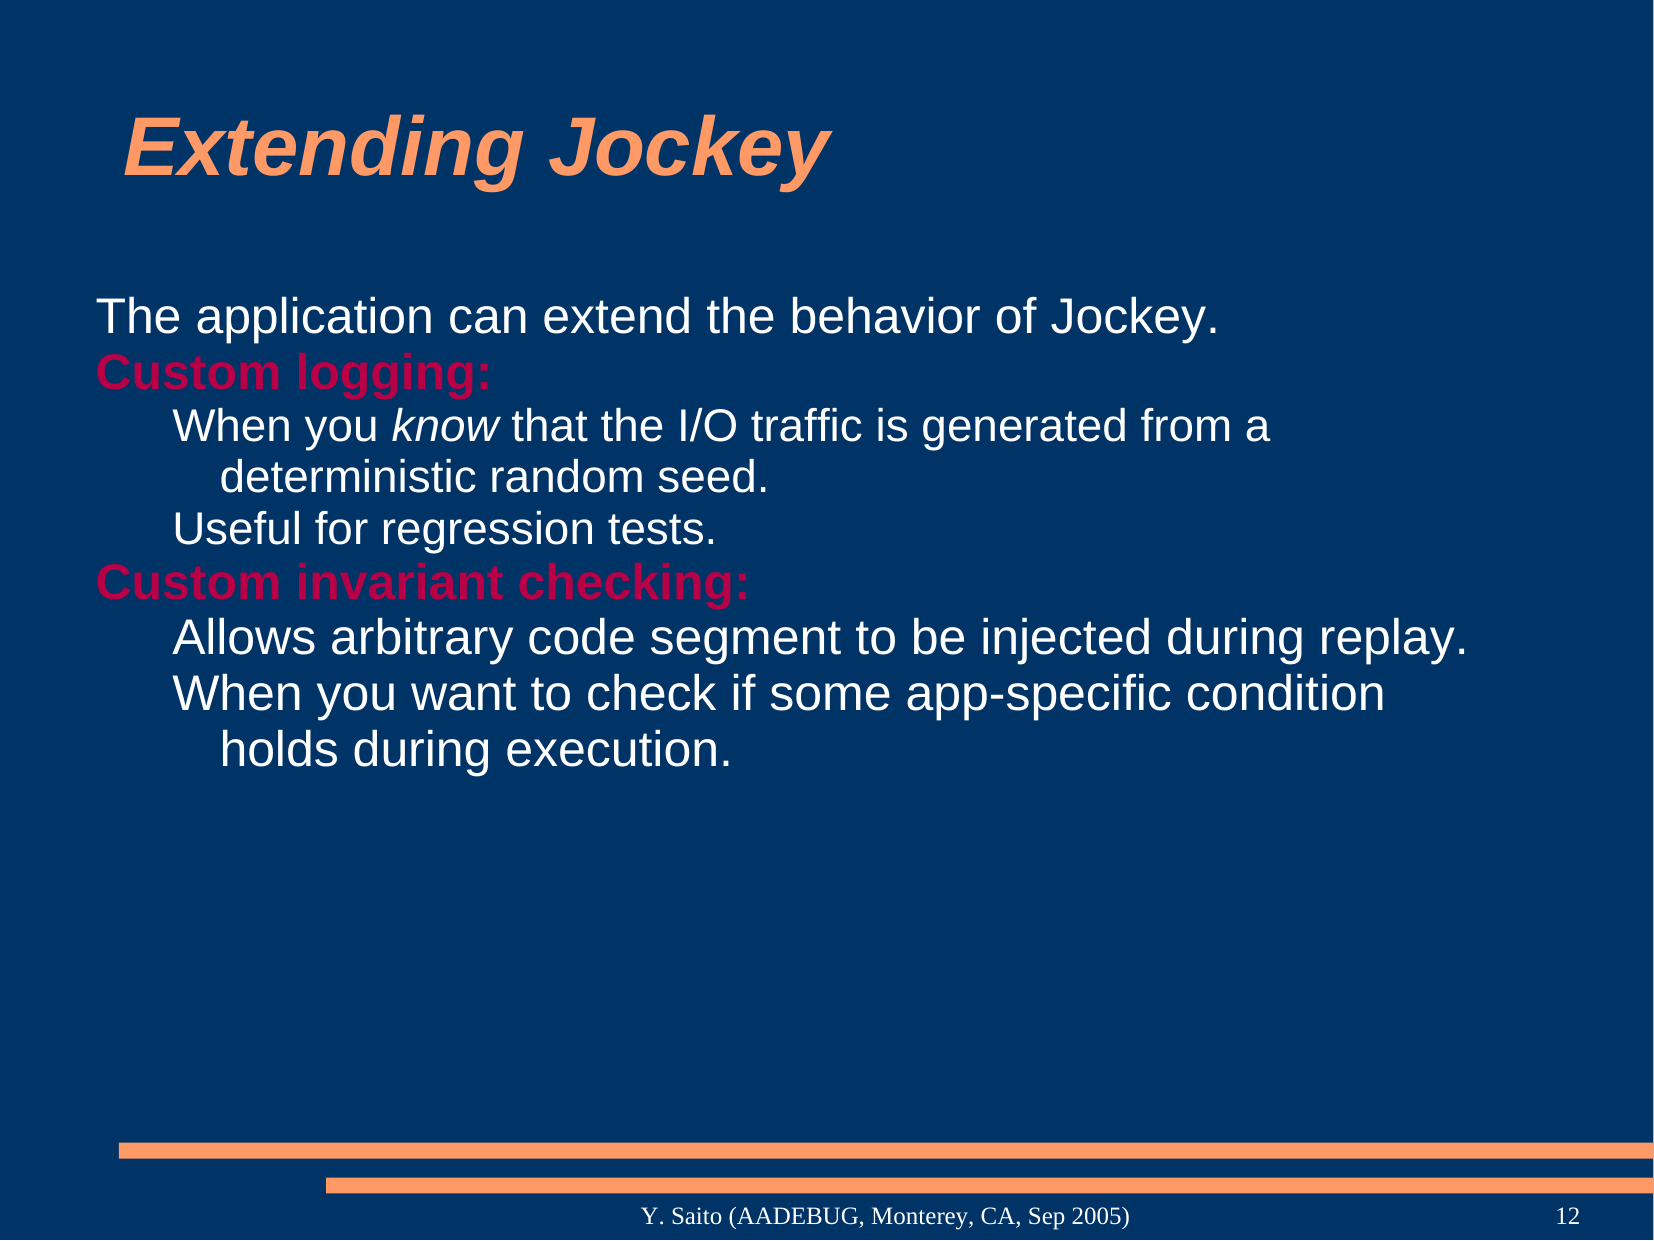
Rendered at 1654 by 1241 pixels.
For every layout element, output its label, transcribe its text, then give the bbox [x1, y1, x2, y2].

list The application can extend the behavior of Jockey. Custom logging: When you know that the I/O traffic is generated from a deterministic random seed. Useful for regression tests. Custom invariant checking: Allows arbitrary code segment to be injected during replay. When you want to check if some app-specific condition holds during execution. [77, 288, 1517, 1132]
title Extending Jockey [123, 43, 1536, 251]
